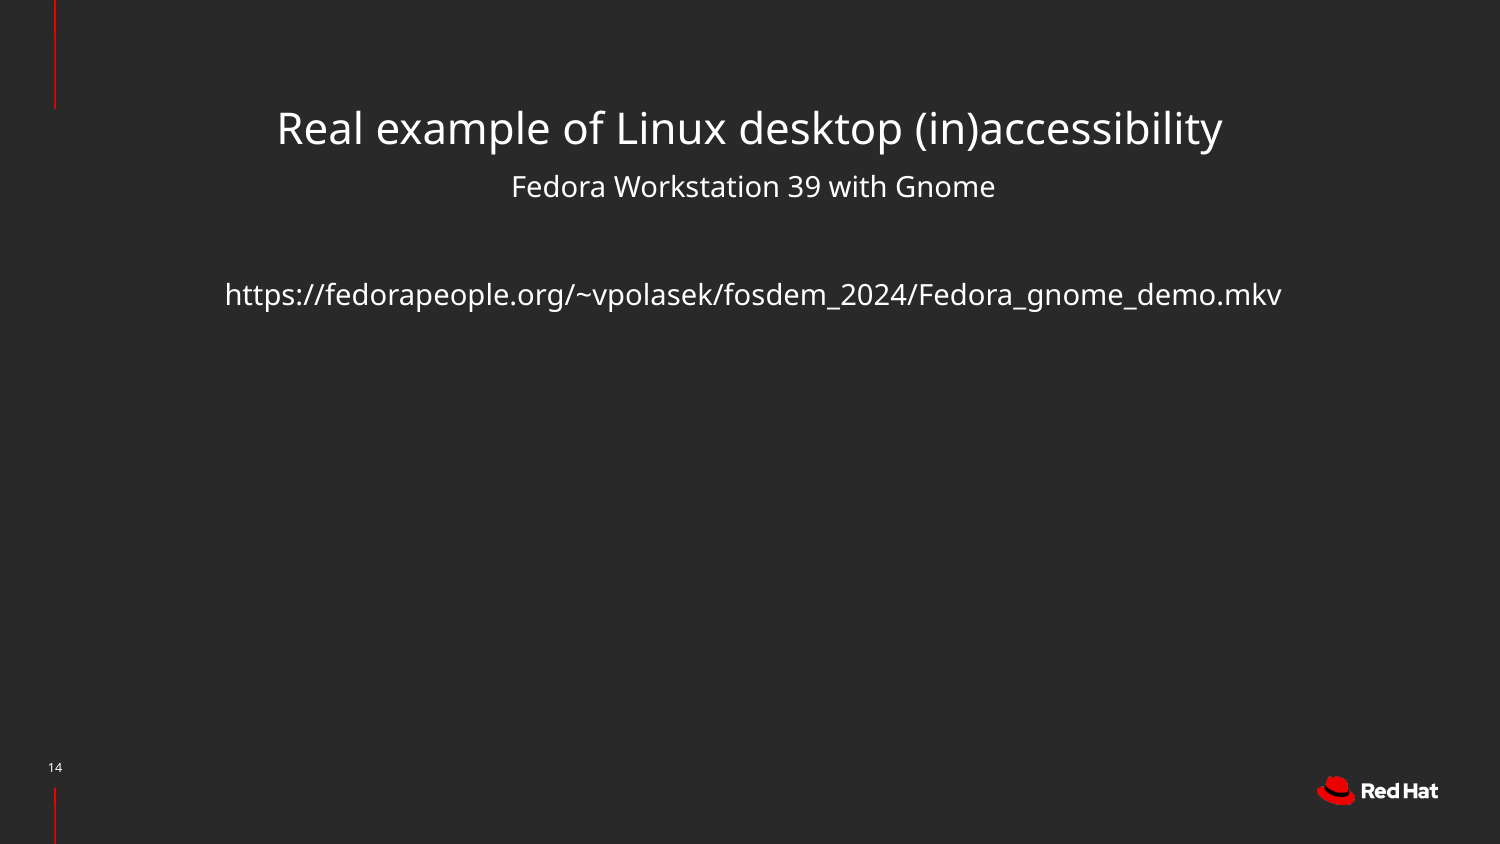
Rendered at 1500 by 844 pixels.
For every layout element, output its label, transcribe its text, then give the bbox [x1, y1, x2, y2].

subtitle Fedora Workstation 39 with Gnome https://fedorapeople.org/~vpolasek/fosdem_2024/Fedora_gnome_demo.mkv [112, 154, 1395, 263]
slide_number <číslo> [10, 759, 101, 777]
picture [1317, 776, 1438, 805]
title Real example of Linux desktop (in)accessibility [108, 85, 1392, 154]
